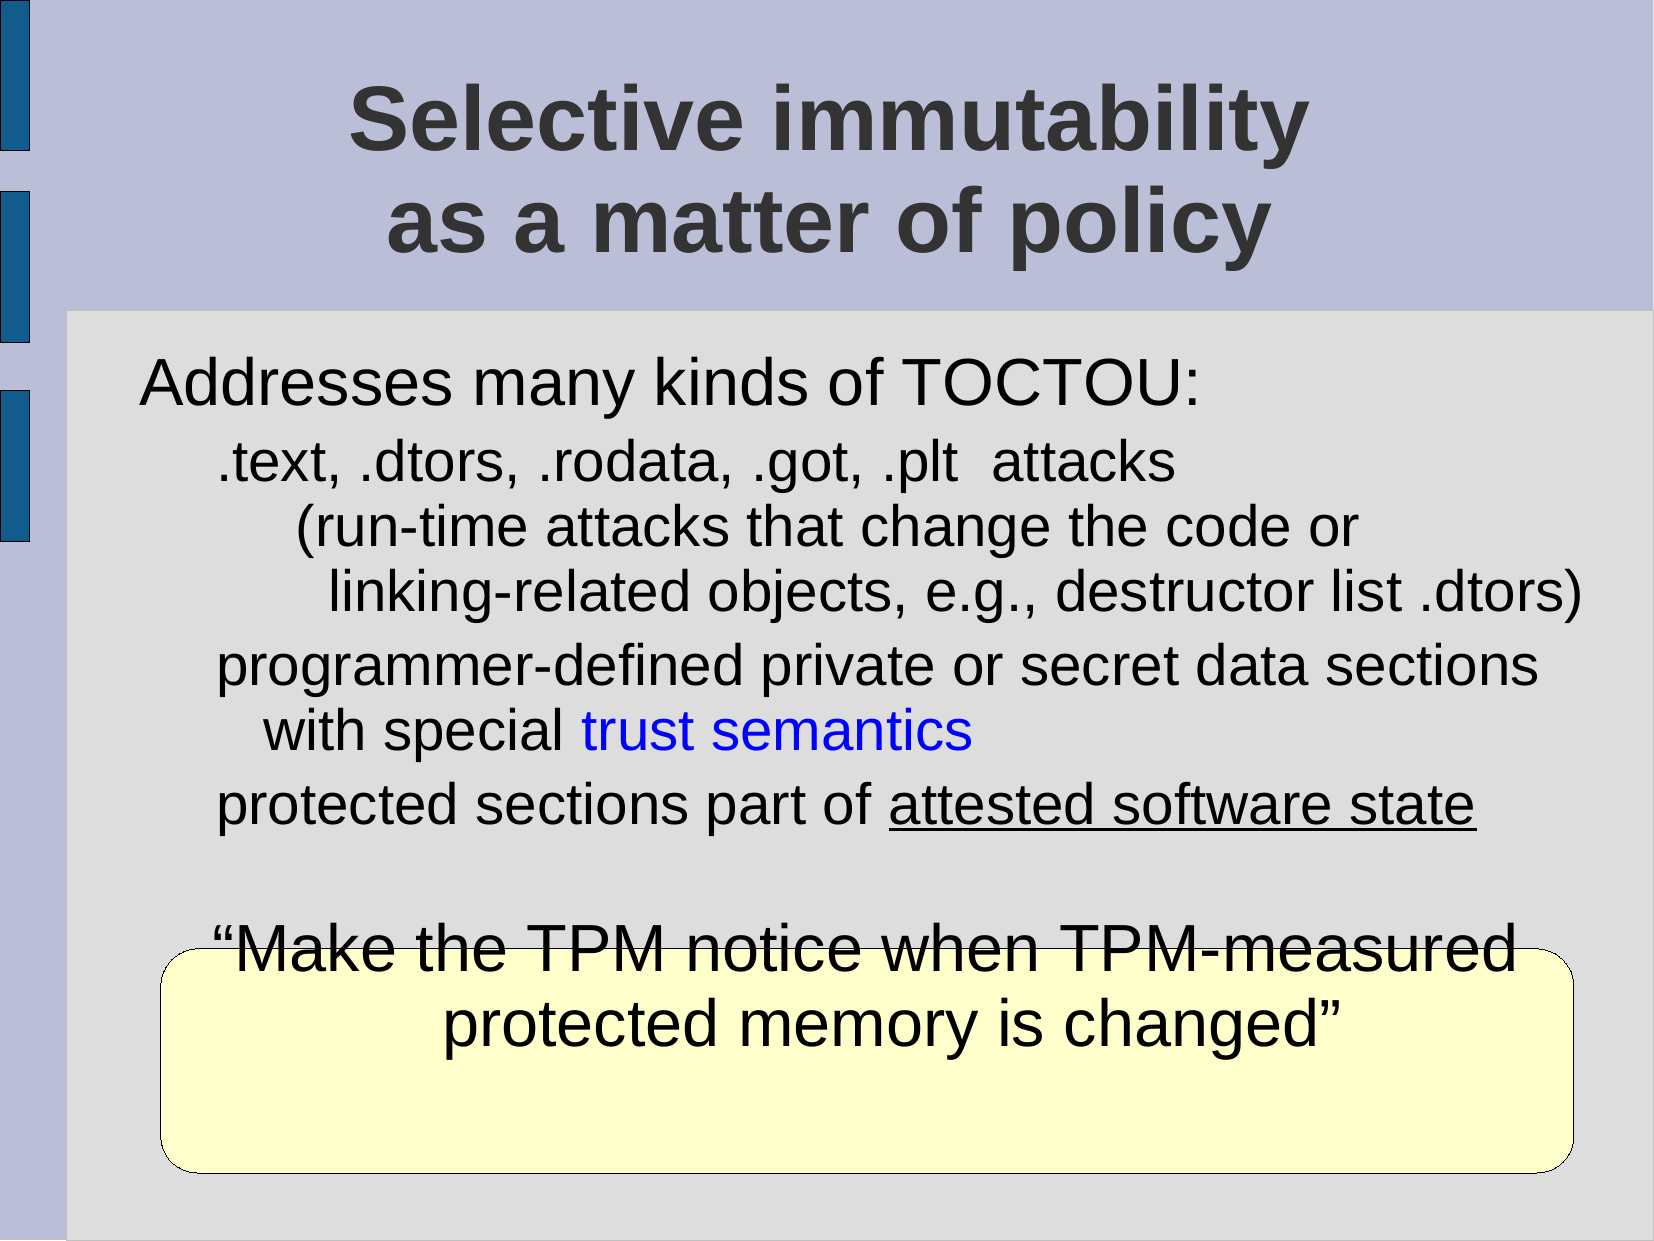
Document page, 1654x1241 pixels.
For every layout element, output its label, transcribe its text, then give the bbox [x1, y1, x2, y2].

list Addresses many kinds of TOCTOU: .text, .dtors, .rodata, .got, .plt attacks (run-time attacks that change the code or linking-related objects, e.g., destructor list .dtors) programmer-defined private or secret data sections with special trust semantics protected sections part of attested software state “Make the TPM notice when TPM-measured protected memory is changed” [121, 344, 1592, 1139]
text_box [160, 1139, 1574, 1174]
title Selective immutability as a matter of policy [123, 51, 1536, 289]
